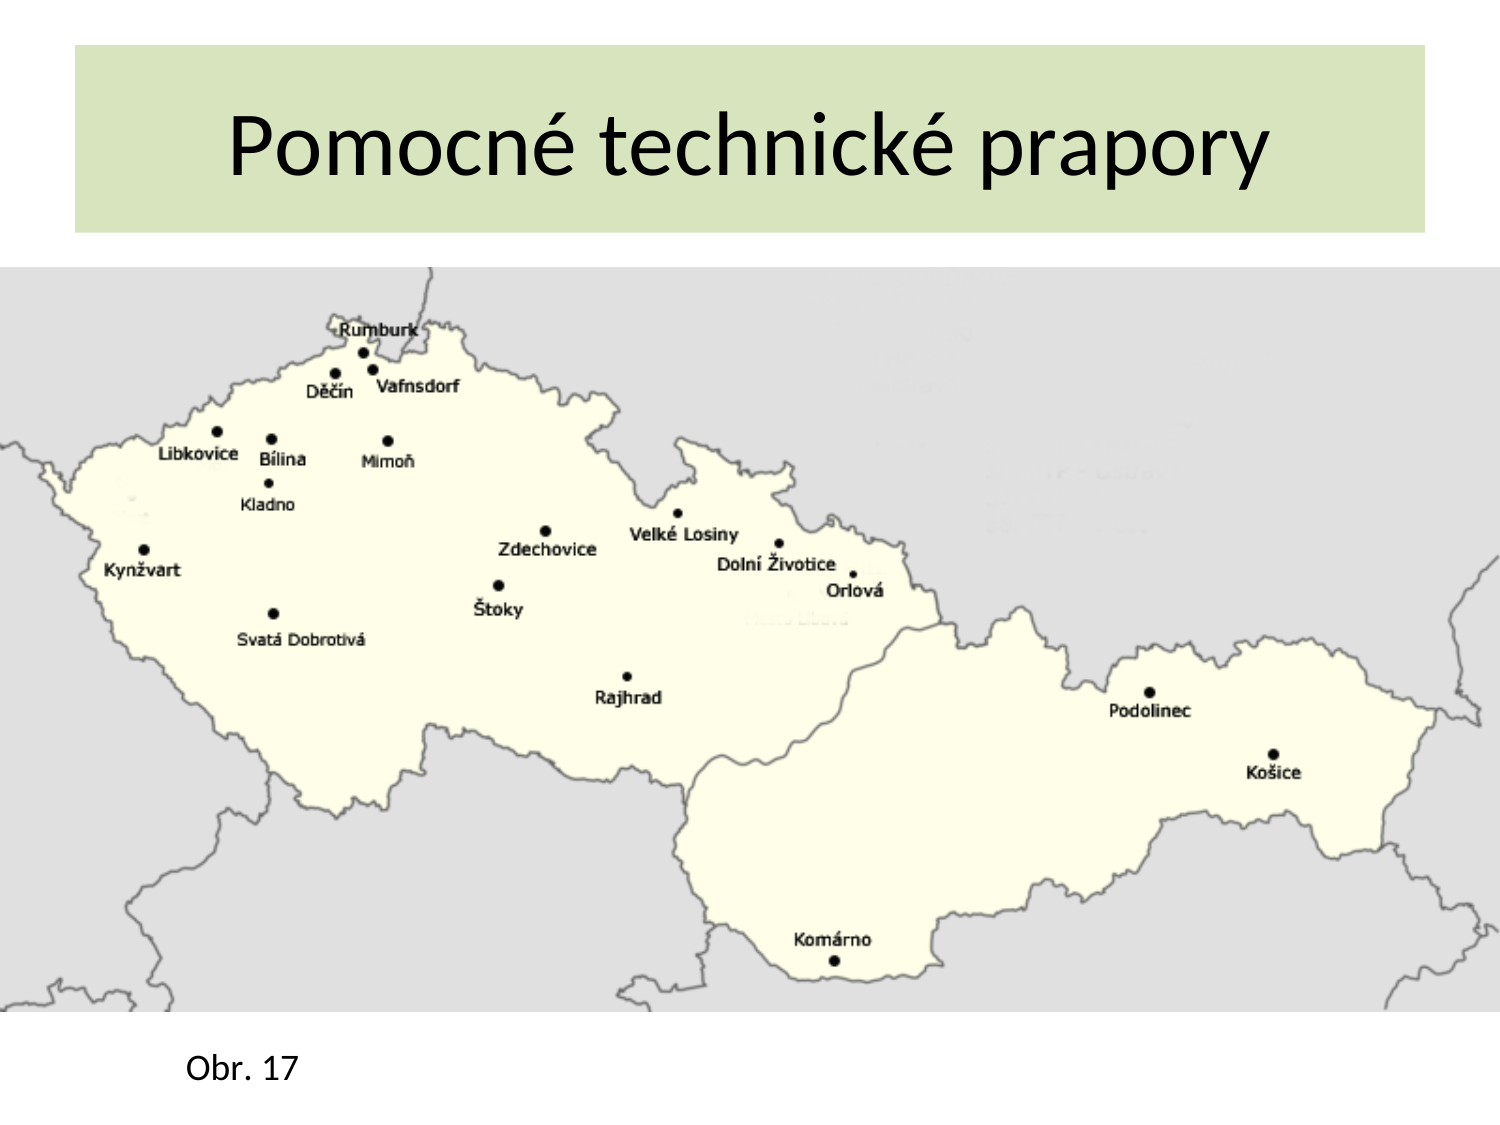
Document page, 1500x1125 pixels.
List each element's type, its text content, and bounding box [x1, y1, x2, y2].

title Pomocné technické prapory [75, 45, 1426, 233]
text_box [0, 267, 1500, 1012]
text_box Obr. 17 [171, 1034, 1500, 1096]
